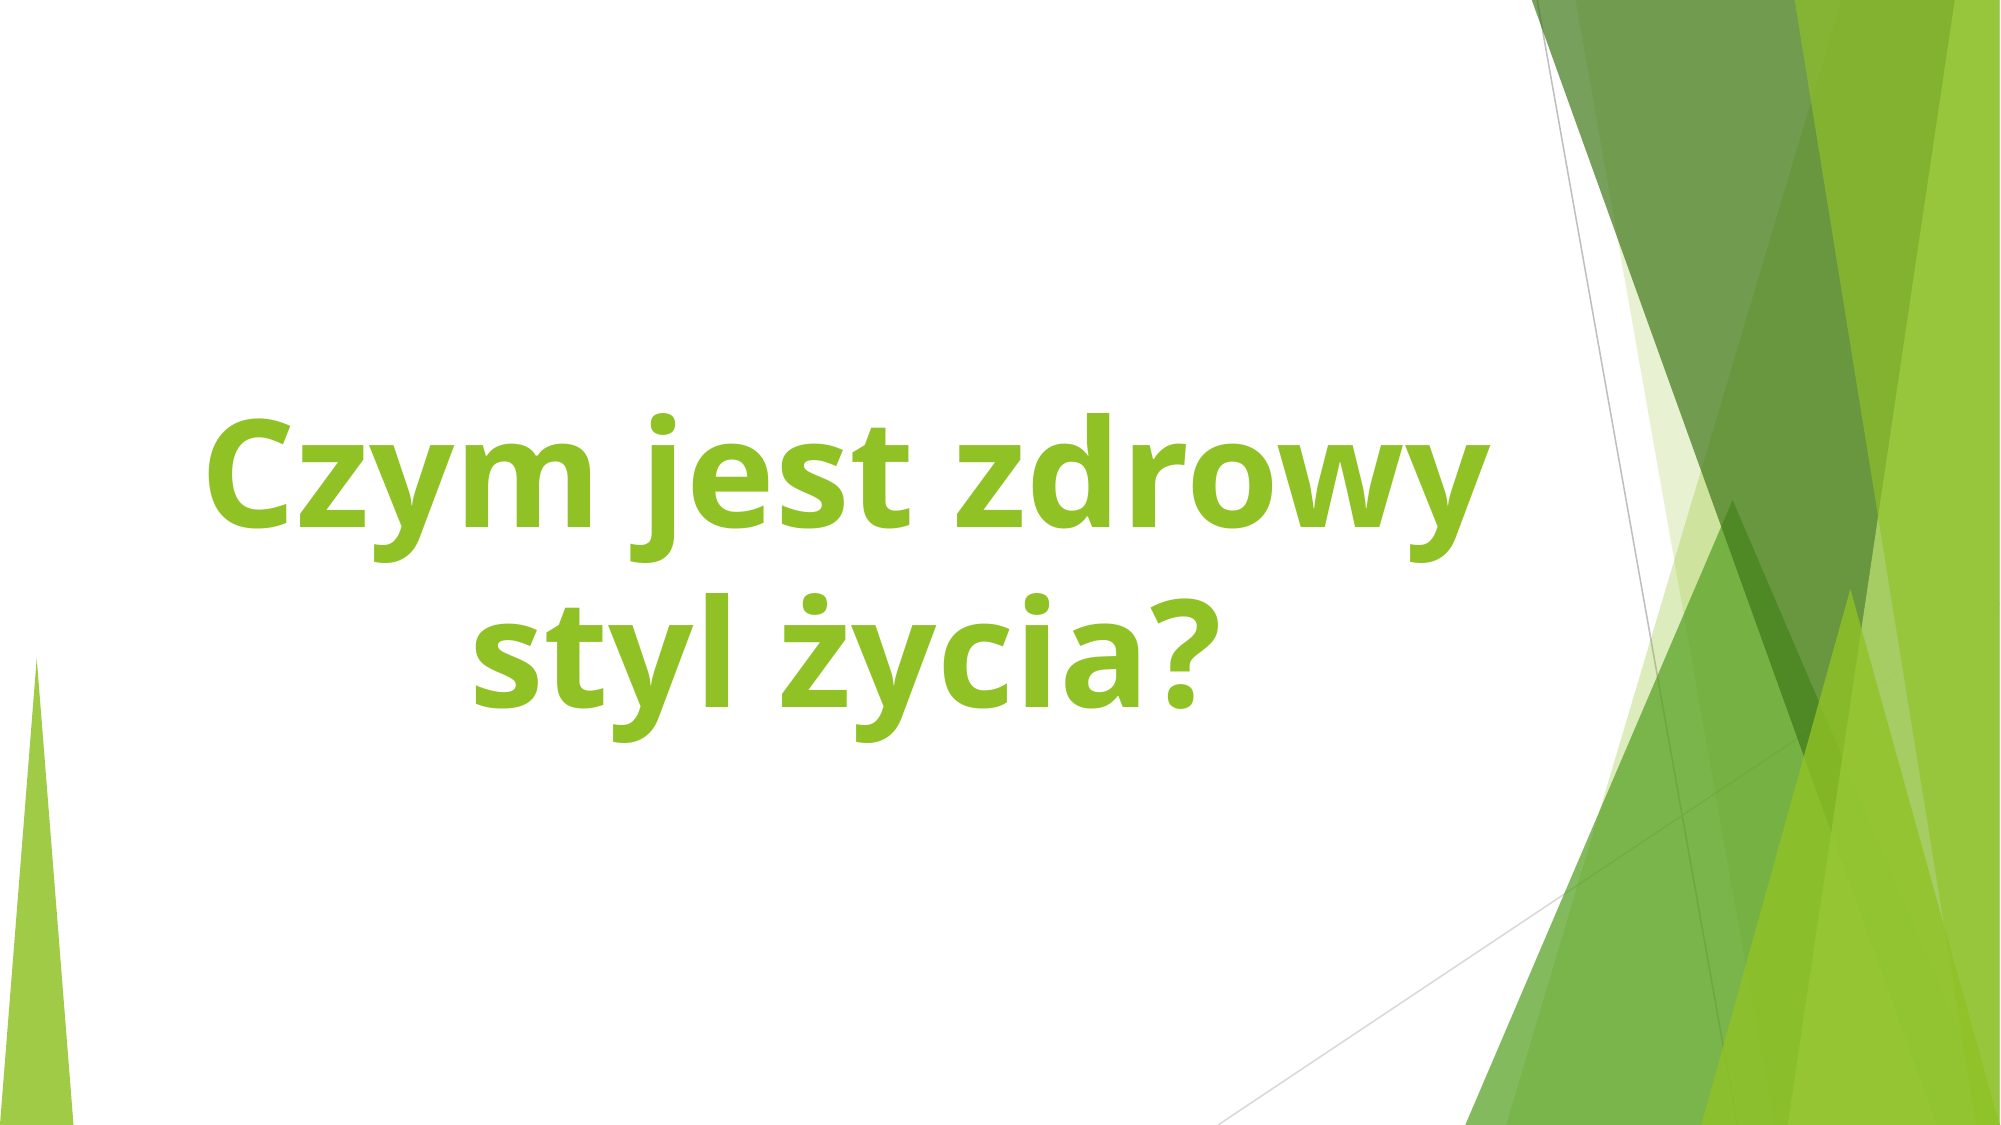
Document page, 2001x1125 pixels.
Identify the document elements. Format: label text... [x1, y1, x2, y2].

title Czym jest zdrowy styl życia? [140, 370, 1551, 588]
